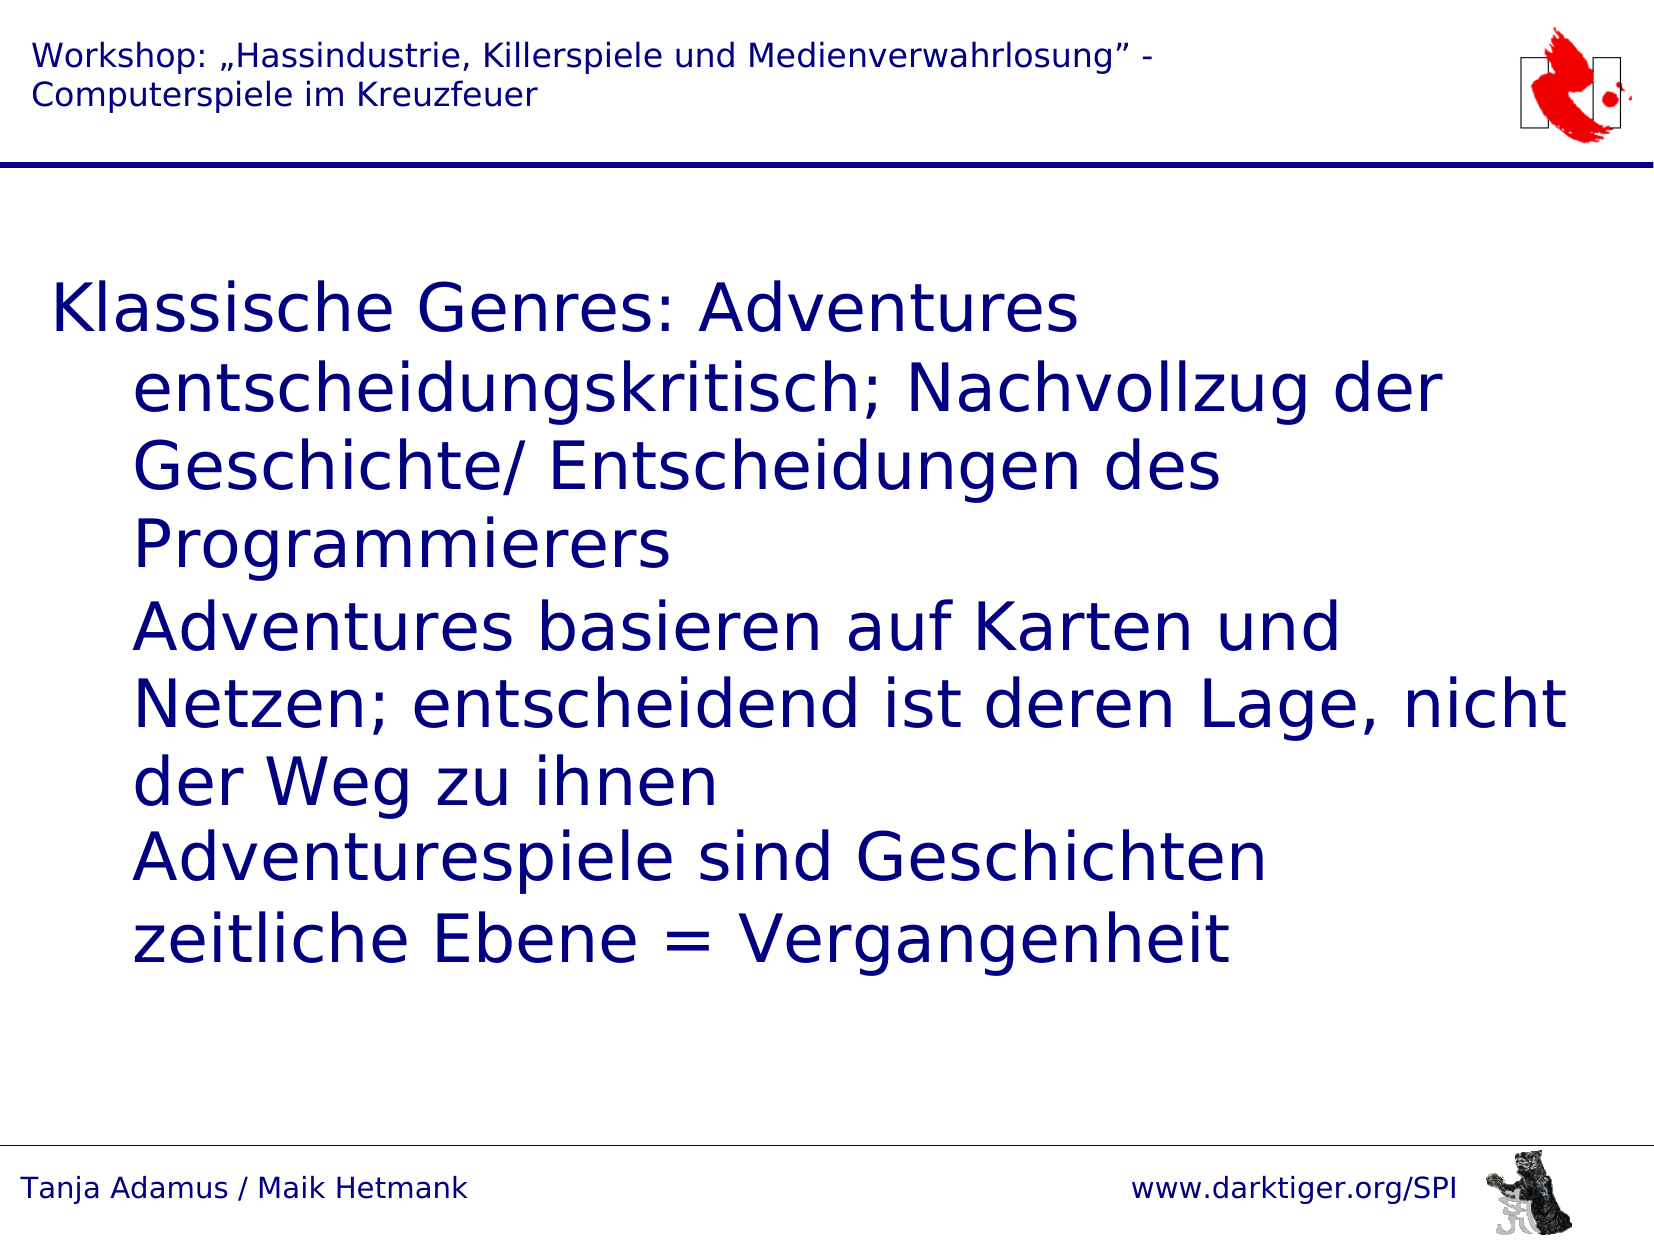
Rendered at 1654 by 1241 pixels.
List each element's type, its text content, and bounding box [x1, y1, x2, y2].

text_box Adventures basieren auf Karten und Netzen; entscheidend ist deren Lage, nicht der Weg zu ihnen [118, 580, 1625, 810]
text_box Adventurespiele sind Geschichten [118, 810, 1625, 893]
text_box Workshop: „Hassindustrie, Killerspiele und Medienverwahrlosung” - Computerspiele im Kreuzfeuer [16, 29, 1418, 178]
text_box entscheidungskritisch; Nachvollzug der Geschichte/ Entscheidungen des Programmierers [118, 342, 1625, 580]
text_box Klassische Genres: Adventures [35, 261, 1595, 355]
picture [1503, 16, 1632, 148]
picture [1486, 1150, 1572, 1235]
text_box zeitliche Ebene = Vergangenheit [118, 893, 1625, 987]
